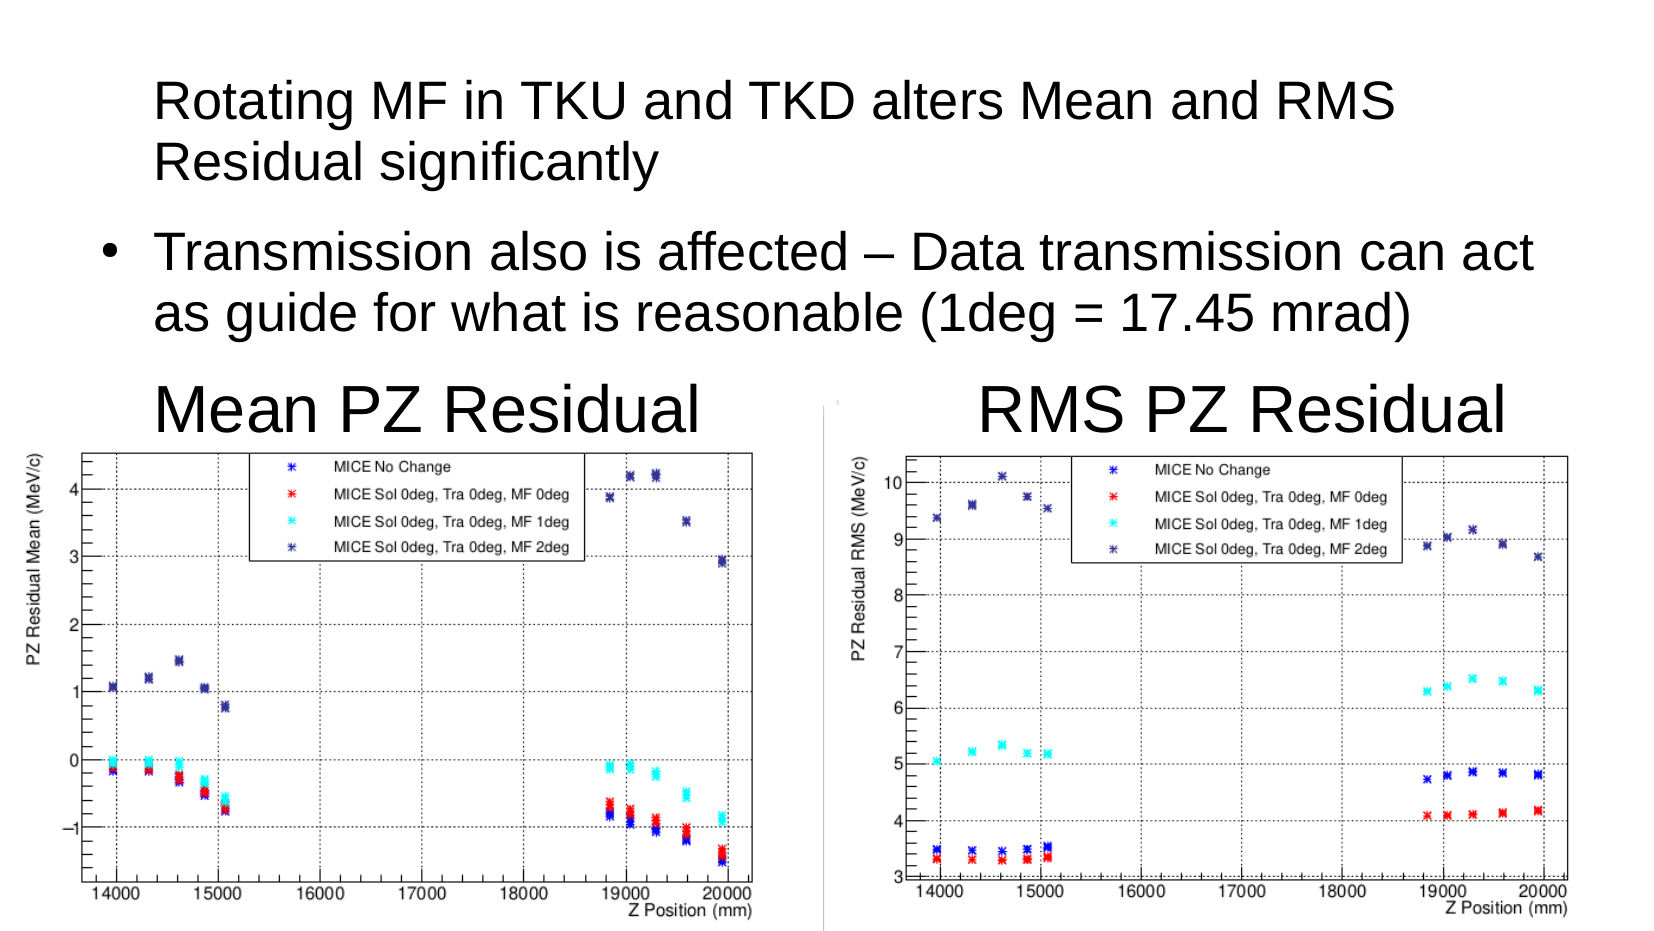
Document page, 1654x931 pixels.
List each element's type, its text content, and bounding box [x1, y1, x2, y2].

list Rotating MF in TKU and TKD alters Mean and RMS Residual significantly Transmission also is affected – Data transmission can act as guide for what is reasonable (1deg = 17.45 mrad) Mean PZ Residual RMS PZ Residual [82, 70, 1571, 793]
picture [0, 400, 1651, 931]
